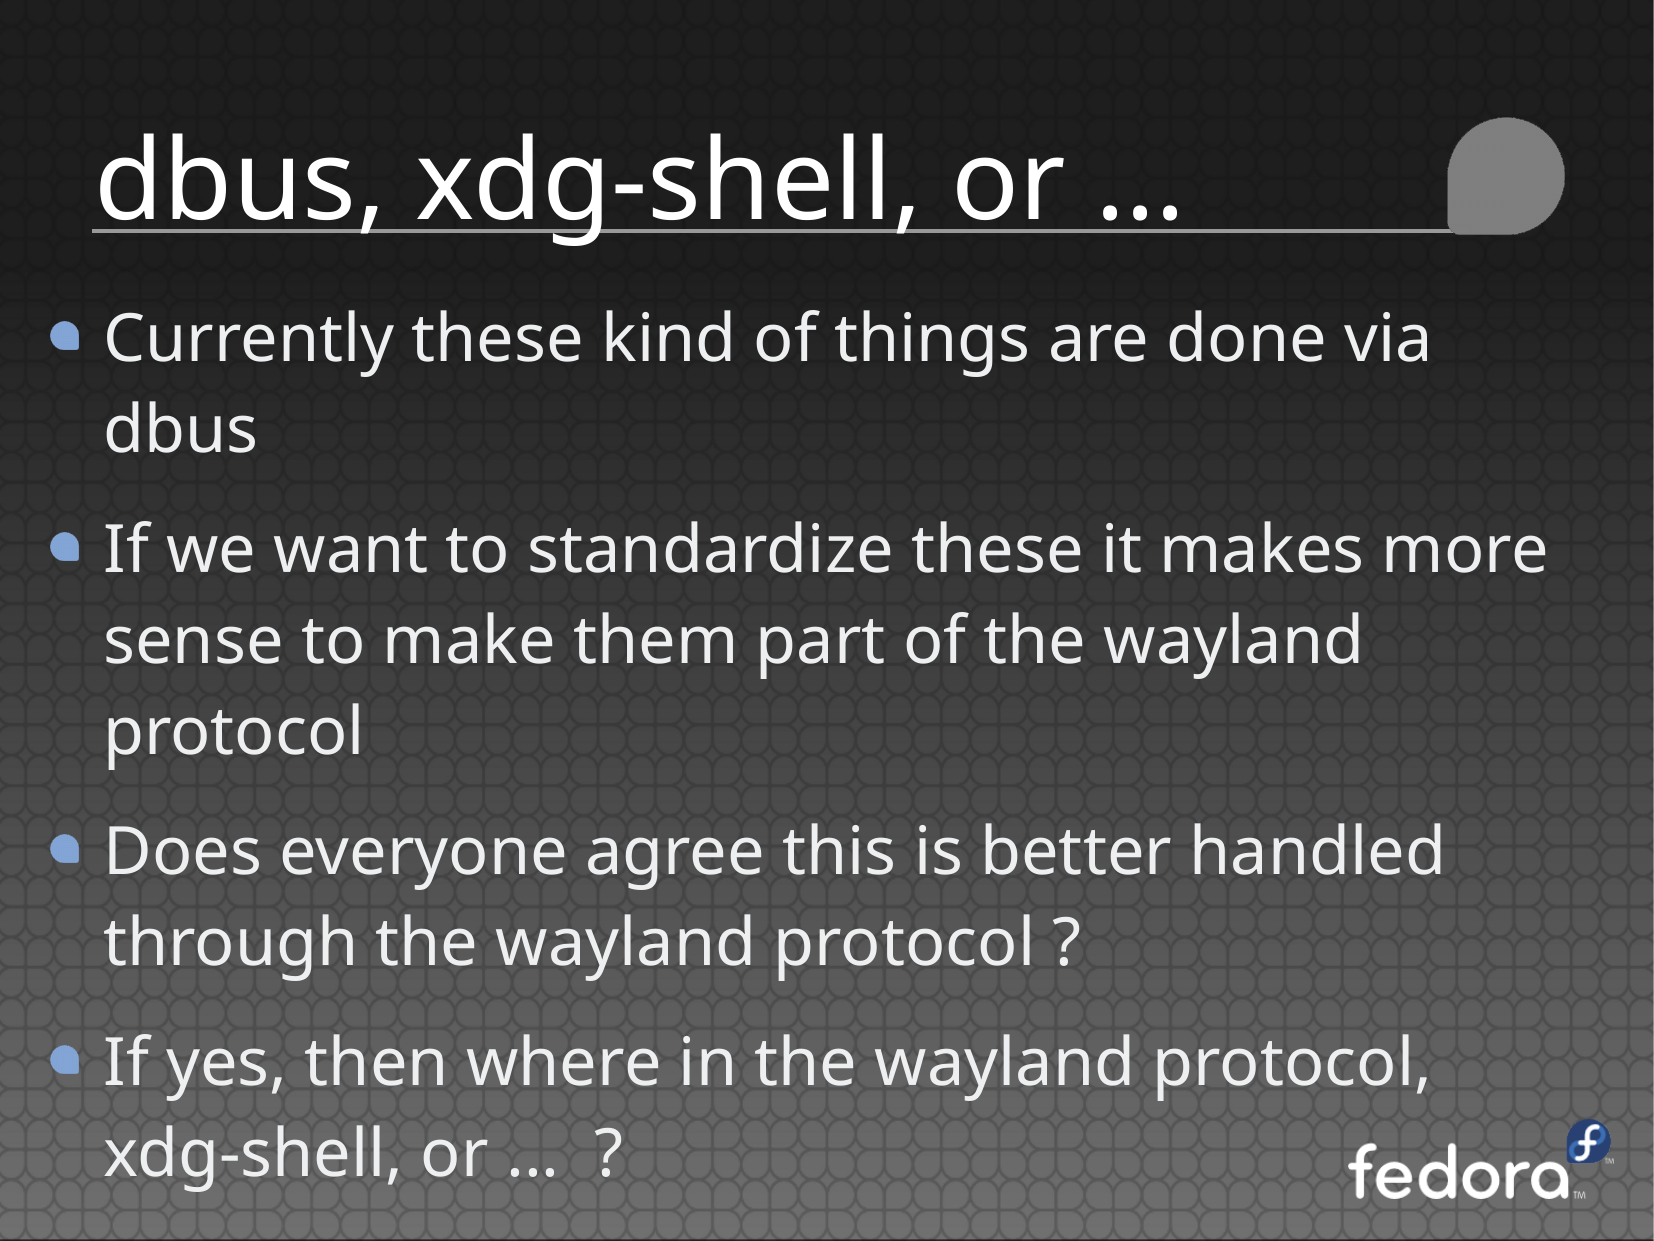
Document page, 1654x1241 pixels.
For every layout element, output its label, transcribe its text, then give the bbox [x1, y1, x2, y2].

title dbus, xdg-shell, or ... [94, 100, 1426, 251]
picture [0, 0, 1654, 1241]
list Currently these kind of things are done via dbus If we want to standardize these it makes more sense to make them part of the wayland protocol Does everyone agree this is better handled through the wayland protocol ? If yes, then where in the wayland protocol, xdg-shell, or ... ? [32, 290, 1571, 1094]
